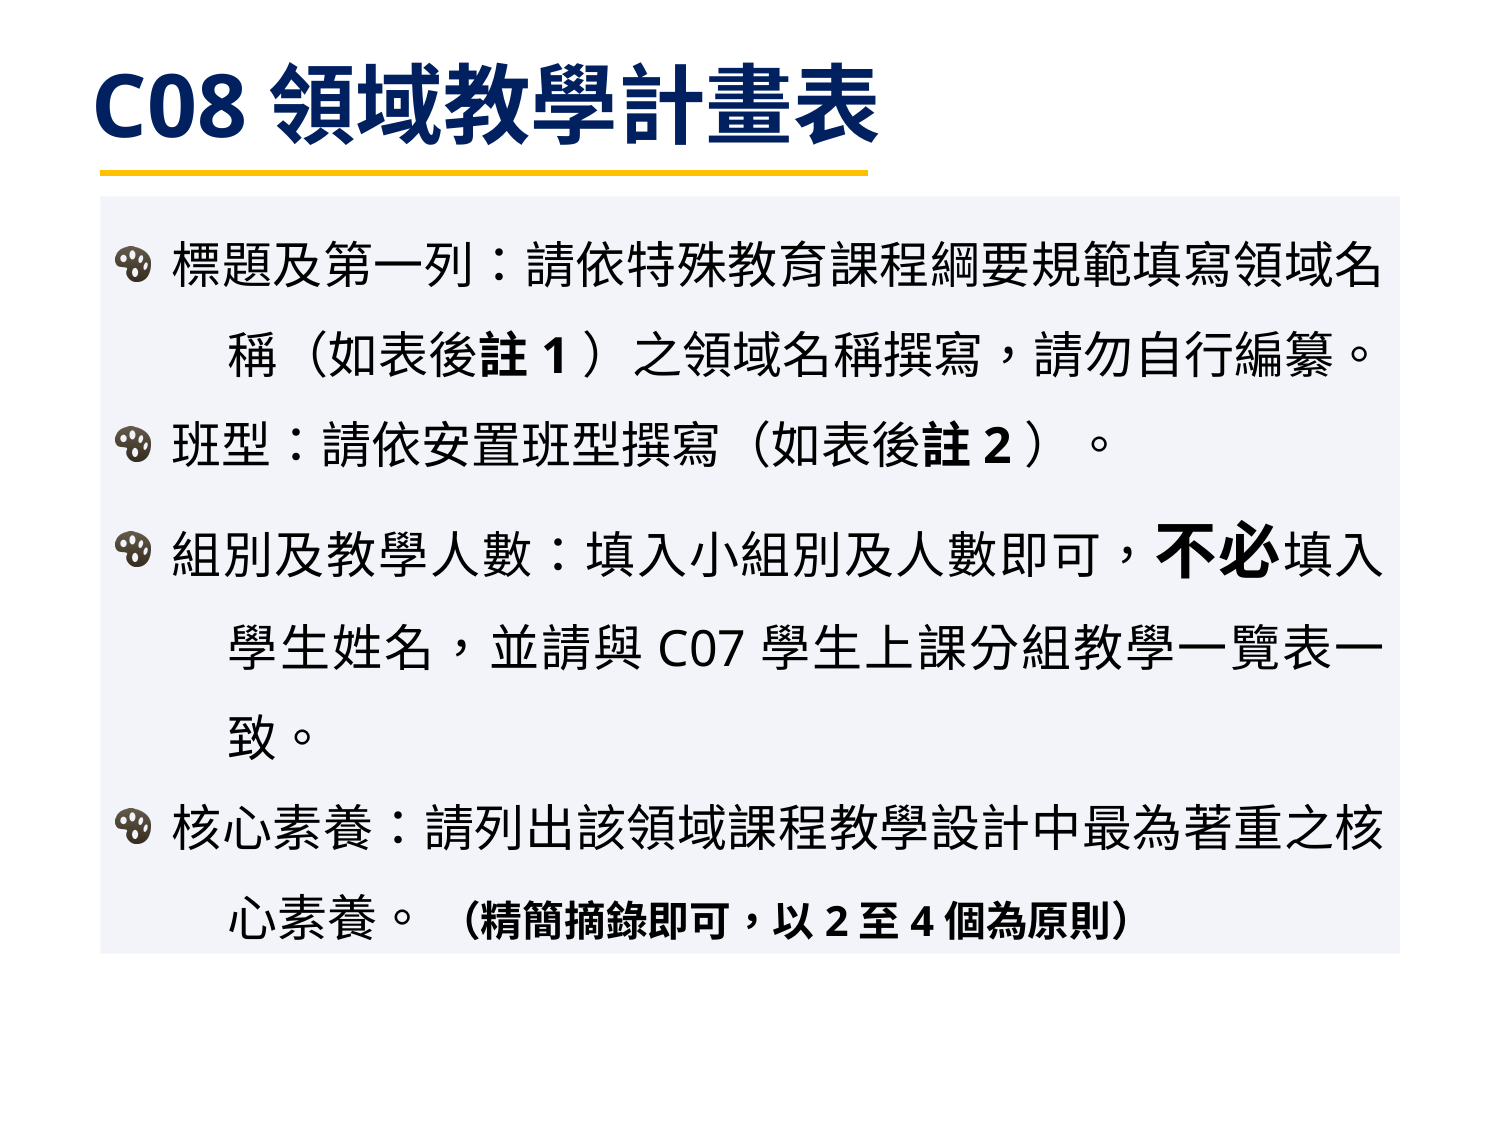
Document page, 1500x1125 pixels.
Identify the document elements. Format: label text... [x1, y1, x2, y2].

text_box 標題及第一列：請依特殊教育課程綱要規範填寫領域名稱（如表後註1）之領域名稱撰寫，請勿自行編纂。 班型：請依安置班型撰寫（如表後註2）。 組別及教學人數：填入小組別及人數即可，不必填入學生姓名，並請與C07學生上課分組教學一覽表一致。 核心素養：請列出該領域課程教學設計中最為著重之核心素養。 （精簡摘錄即可，以2至4個為原則） [100, 196, 1400, 871]
text_box C08領域教學計畫表 [76, 42, 1400, 164]
